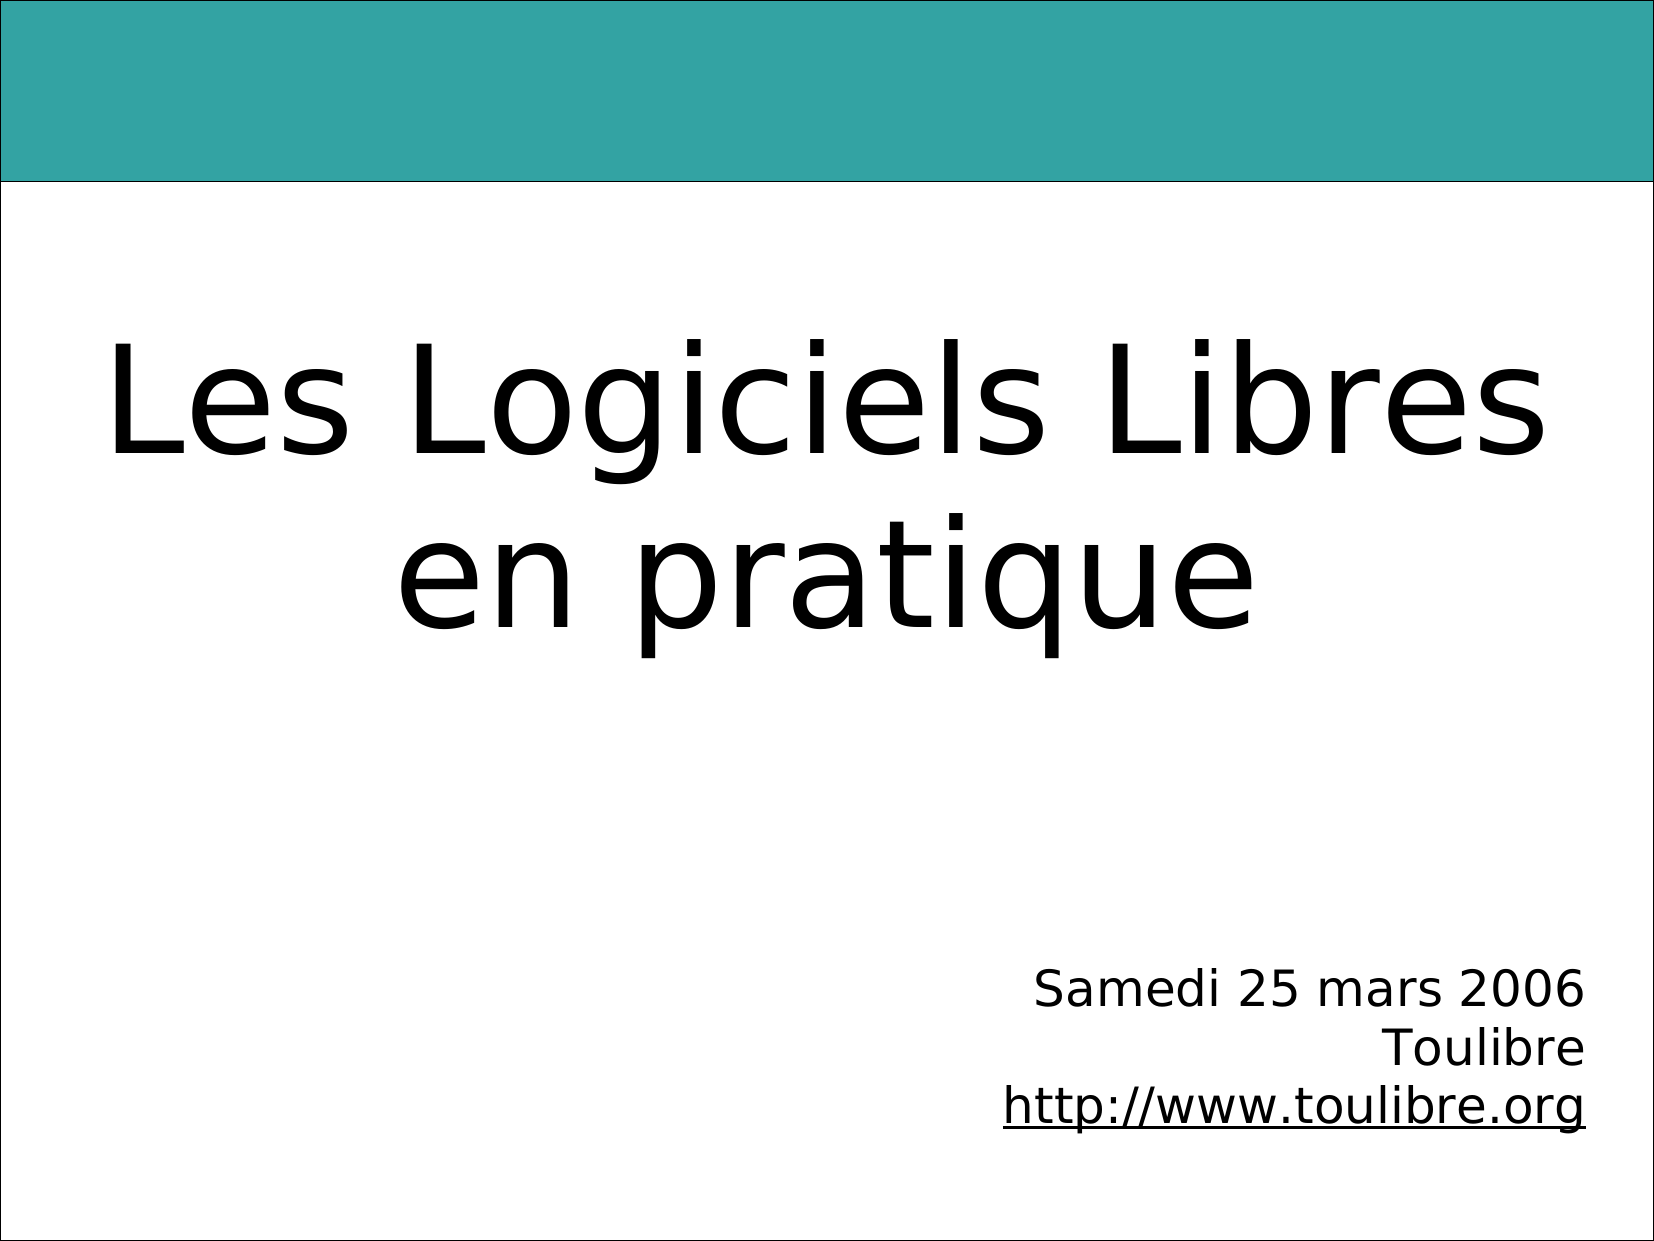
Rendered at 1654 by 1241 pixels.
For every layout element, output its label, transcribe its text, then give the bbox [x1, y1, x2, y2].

text_box Samedi 25 mars 2006 Toulibre http://www.toulibre.org [61, 952, 1601, 1143]
text_box Les Logiciels Libres en pratique [0, 306, 1654, 671]
